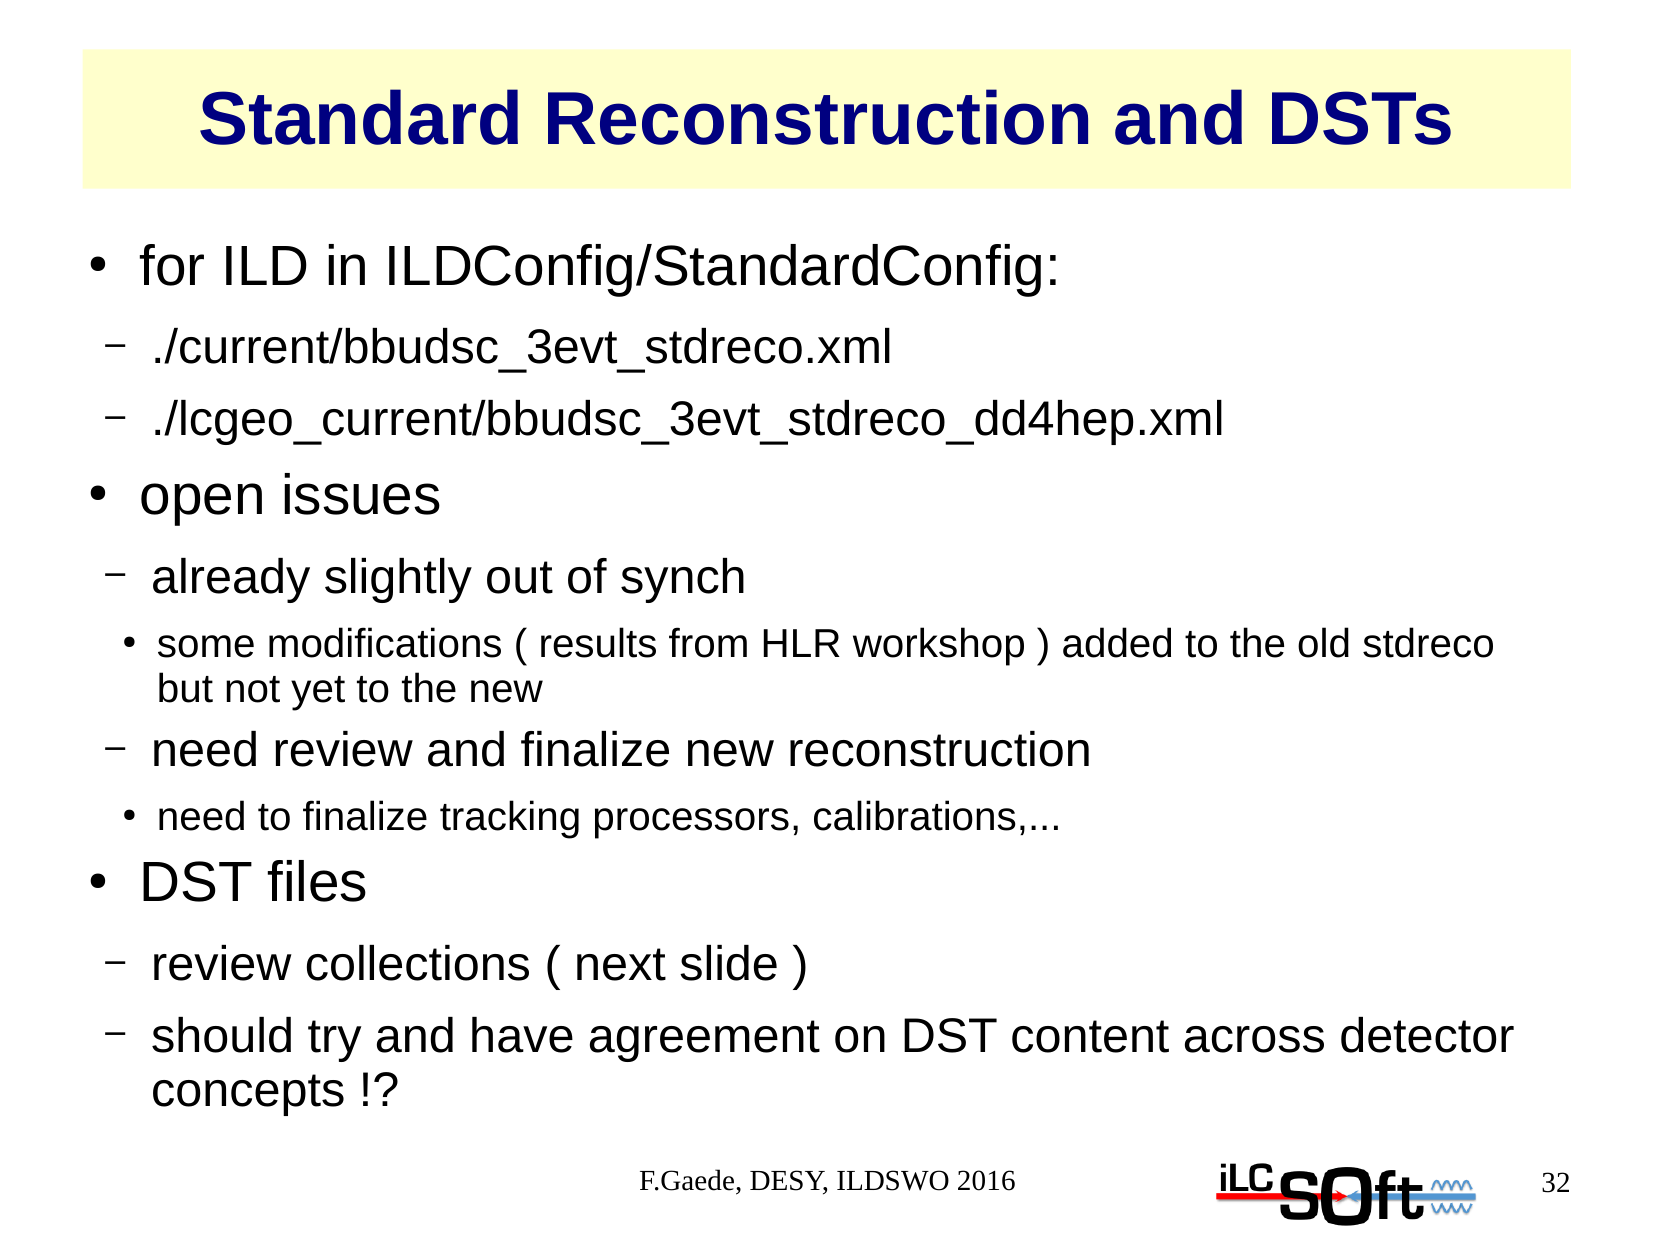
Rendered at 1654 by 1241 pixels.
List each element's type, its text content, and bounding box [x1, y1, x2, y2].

picture [1206, 1155, 1561, 1241]
title Standard Reconstruction and DSTs [82, 49, 1571, 189]
list for ILD in ILDConfig/StandardConfig: ./current/bbudsc_3evt_stdreco.xml ./lcgeo_current/bbudsc_3evt_stdreco_dd4hep.xml open issues already slightly out of synch some modifications ( results from HLR workshop ) added to the old stdreco but not yet to the new need review and finalize new reconstruction need to finalize tracking processors, calibrations,... DST files review collections ( next slide ) should try and have agreement on DST content across detector concepts !? [53, 233, 1542, 1118]
